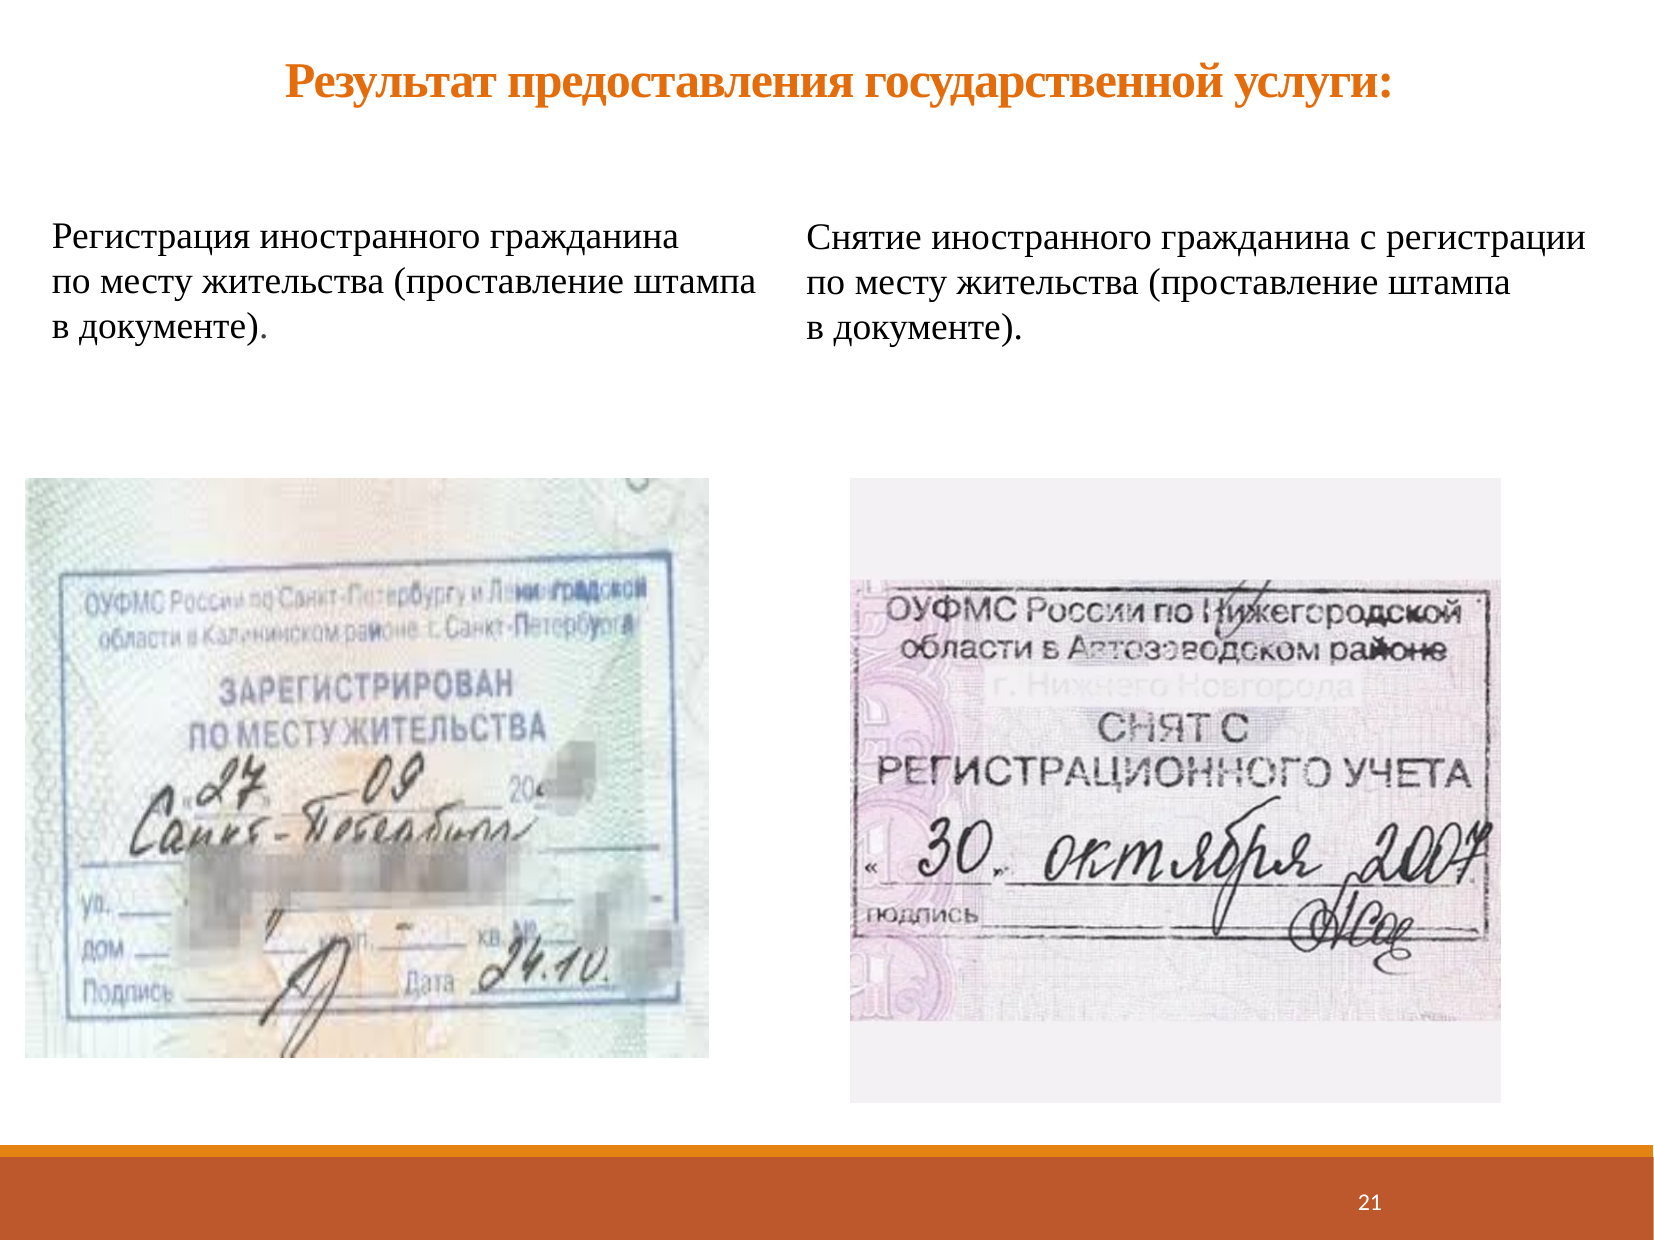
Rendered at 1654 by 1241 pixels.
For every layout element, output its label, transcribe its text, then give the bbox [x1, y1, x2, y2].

list Регистрация иностранного гражданина по месту жительства (проставление штампа в документе). [35, 153, 1632, 1140]
text_box [1342, 1168, 1521, 1235]
title Результат предоставления государственной услуги: [25, 16, 1654, 116]
picture [850, 478, 1501, 1103]
picture [25, 478, 709, 1058]
text_box Снятие иностранного гражданина с регистрации по месту жительства (проставление штампа в документе). [791, 159, 1618, 399]
